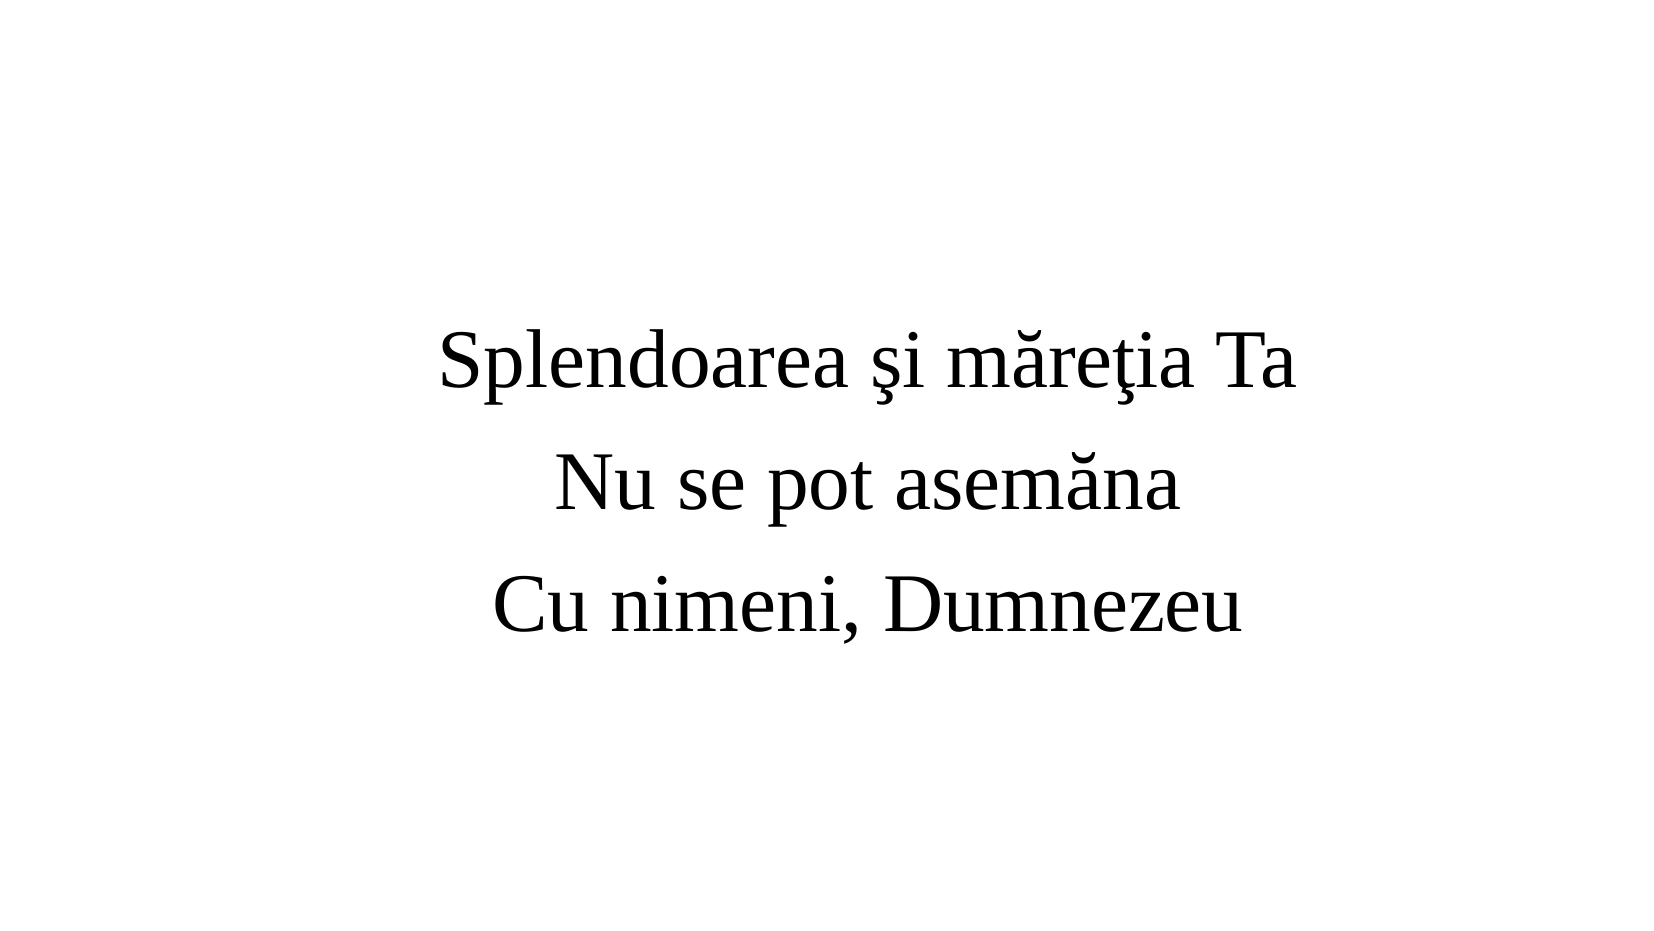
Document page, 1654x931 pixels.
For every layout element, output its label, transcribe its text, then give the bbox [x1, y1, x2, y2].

subtitle Splendoarea şi măreţia Ta Nu se pot asemăna Cu nimeni, Dumnezeu [153, 301, 1583, 651]
